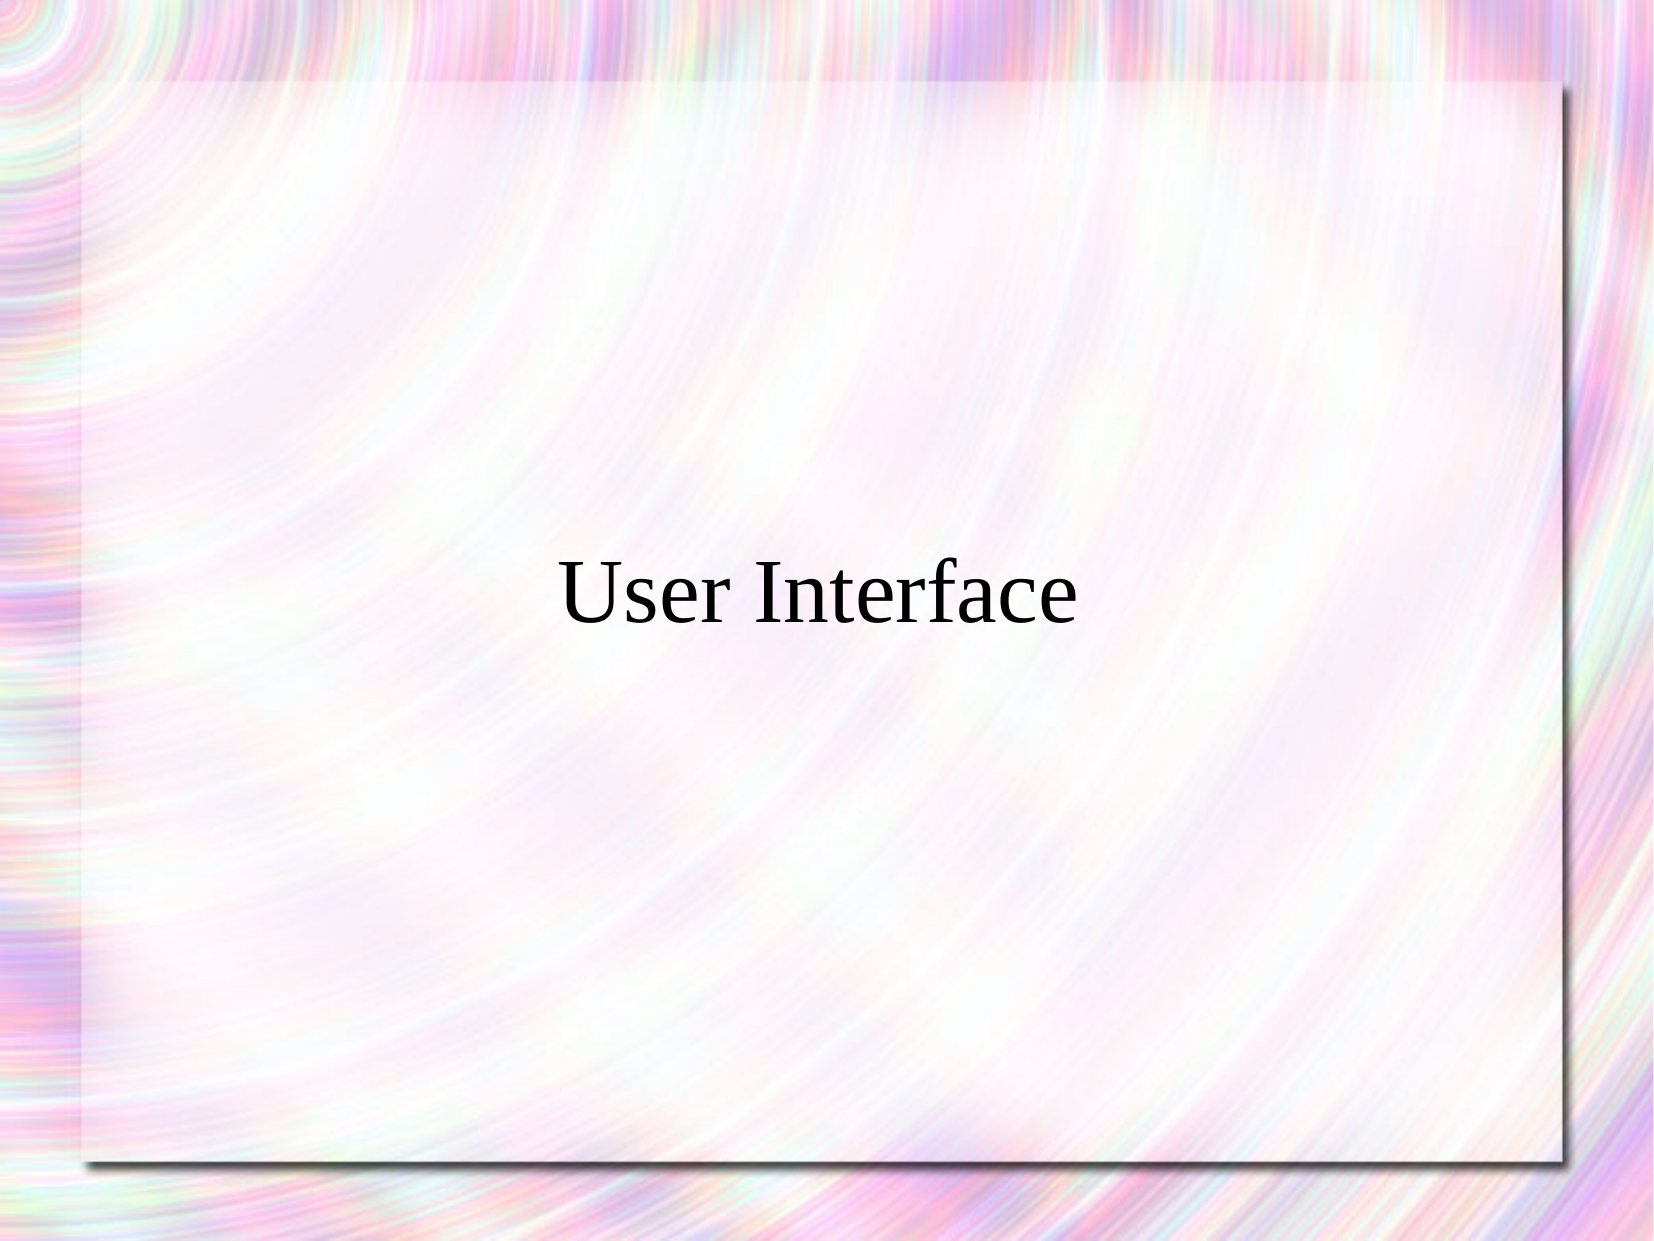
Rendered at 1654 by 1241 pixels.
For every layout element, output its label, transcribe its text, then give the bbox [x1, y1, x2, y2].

picture [0, 0, 1654, 1241]
title User Interface [112, 487, 1525, 695]
